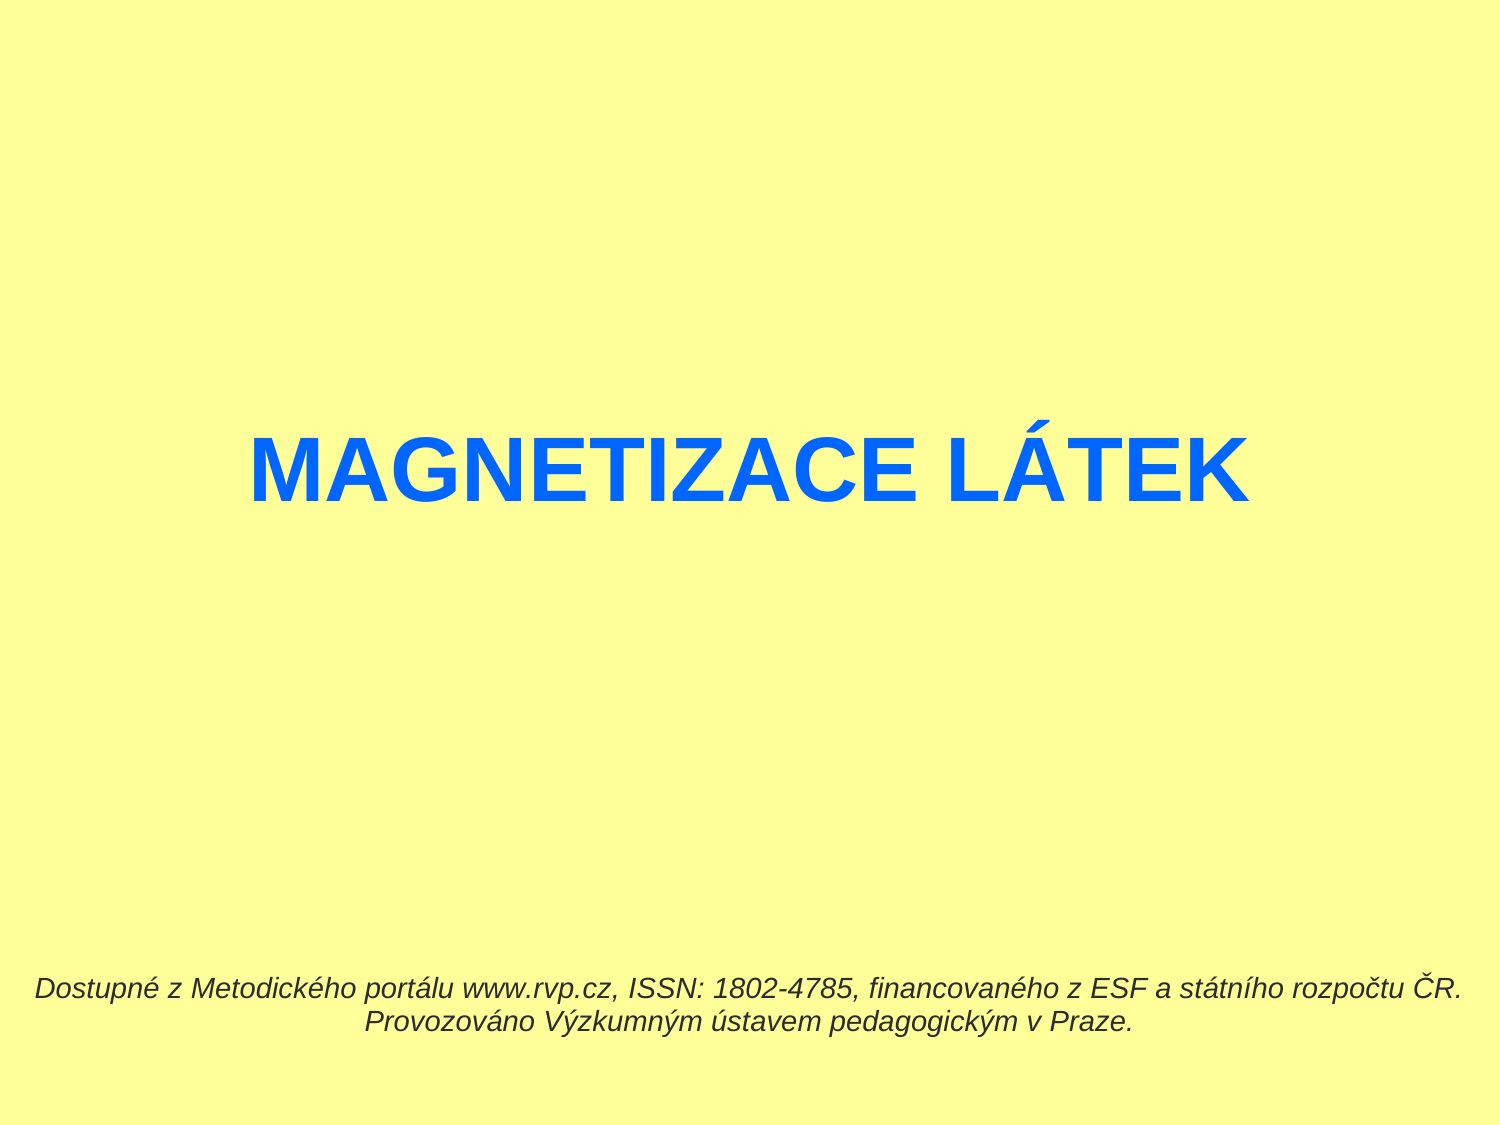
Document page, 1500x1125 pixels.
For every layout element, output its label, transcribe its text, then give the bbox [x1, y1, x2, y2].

title MAGNETIZACE LÁTEK [112, 349, 1388, 591]
text_box Dostupné z Metodického portálu www.rvp.cz, ISSN: 1802-4785, financovaného z ESF a státního rozpočtu ČR. Provozováno Výzkumným ústavem pedagogickým v Praze. [0, 964, 1500, 1046]
